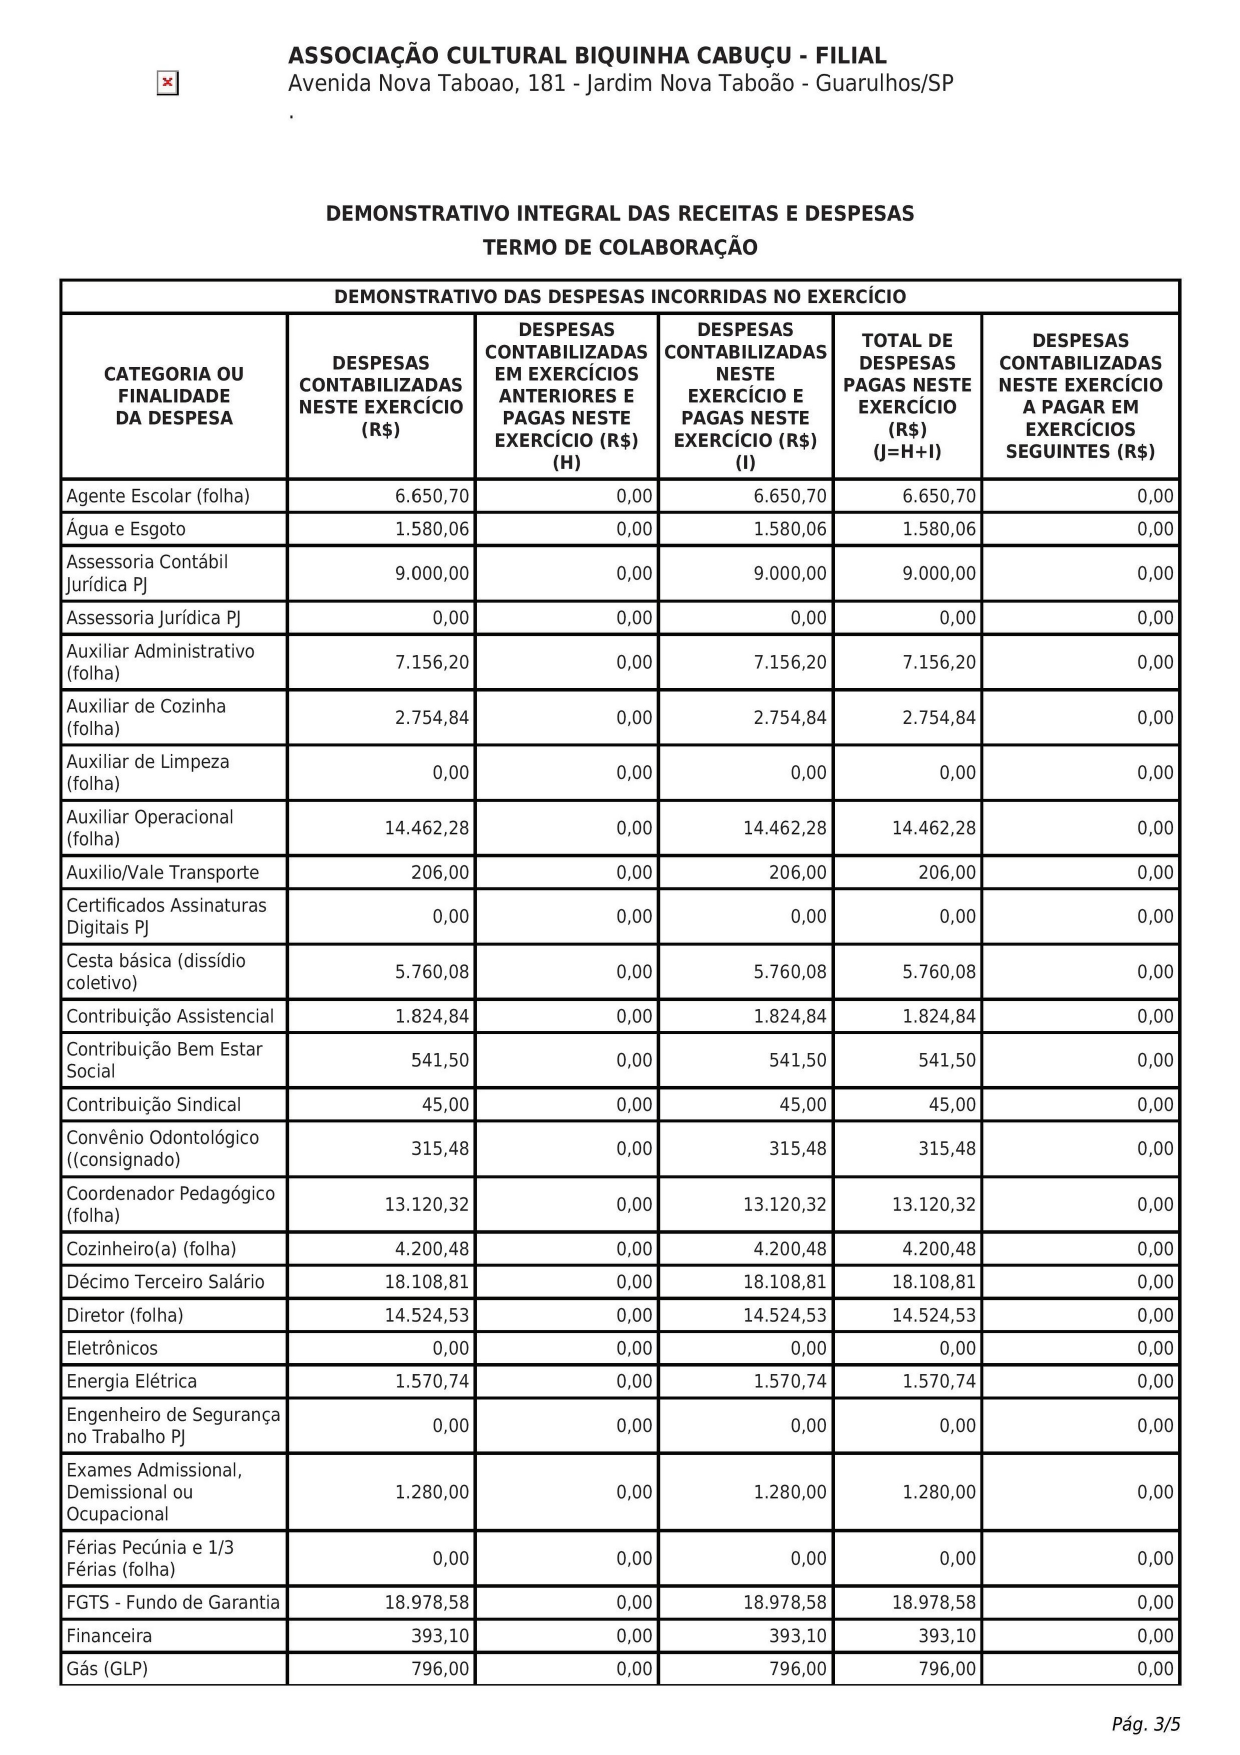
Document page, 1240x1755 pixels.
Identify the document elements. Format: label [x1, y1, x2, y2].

text_box [0, 2, 1240, 1754]
